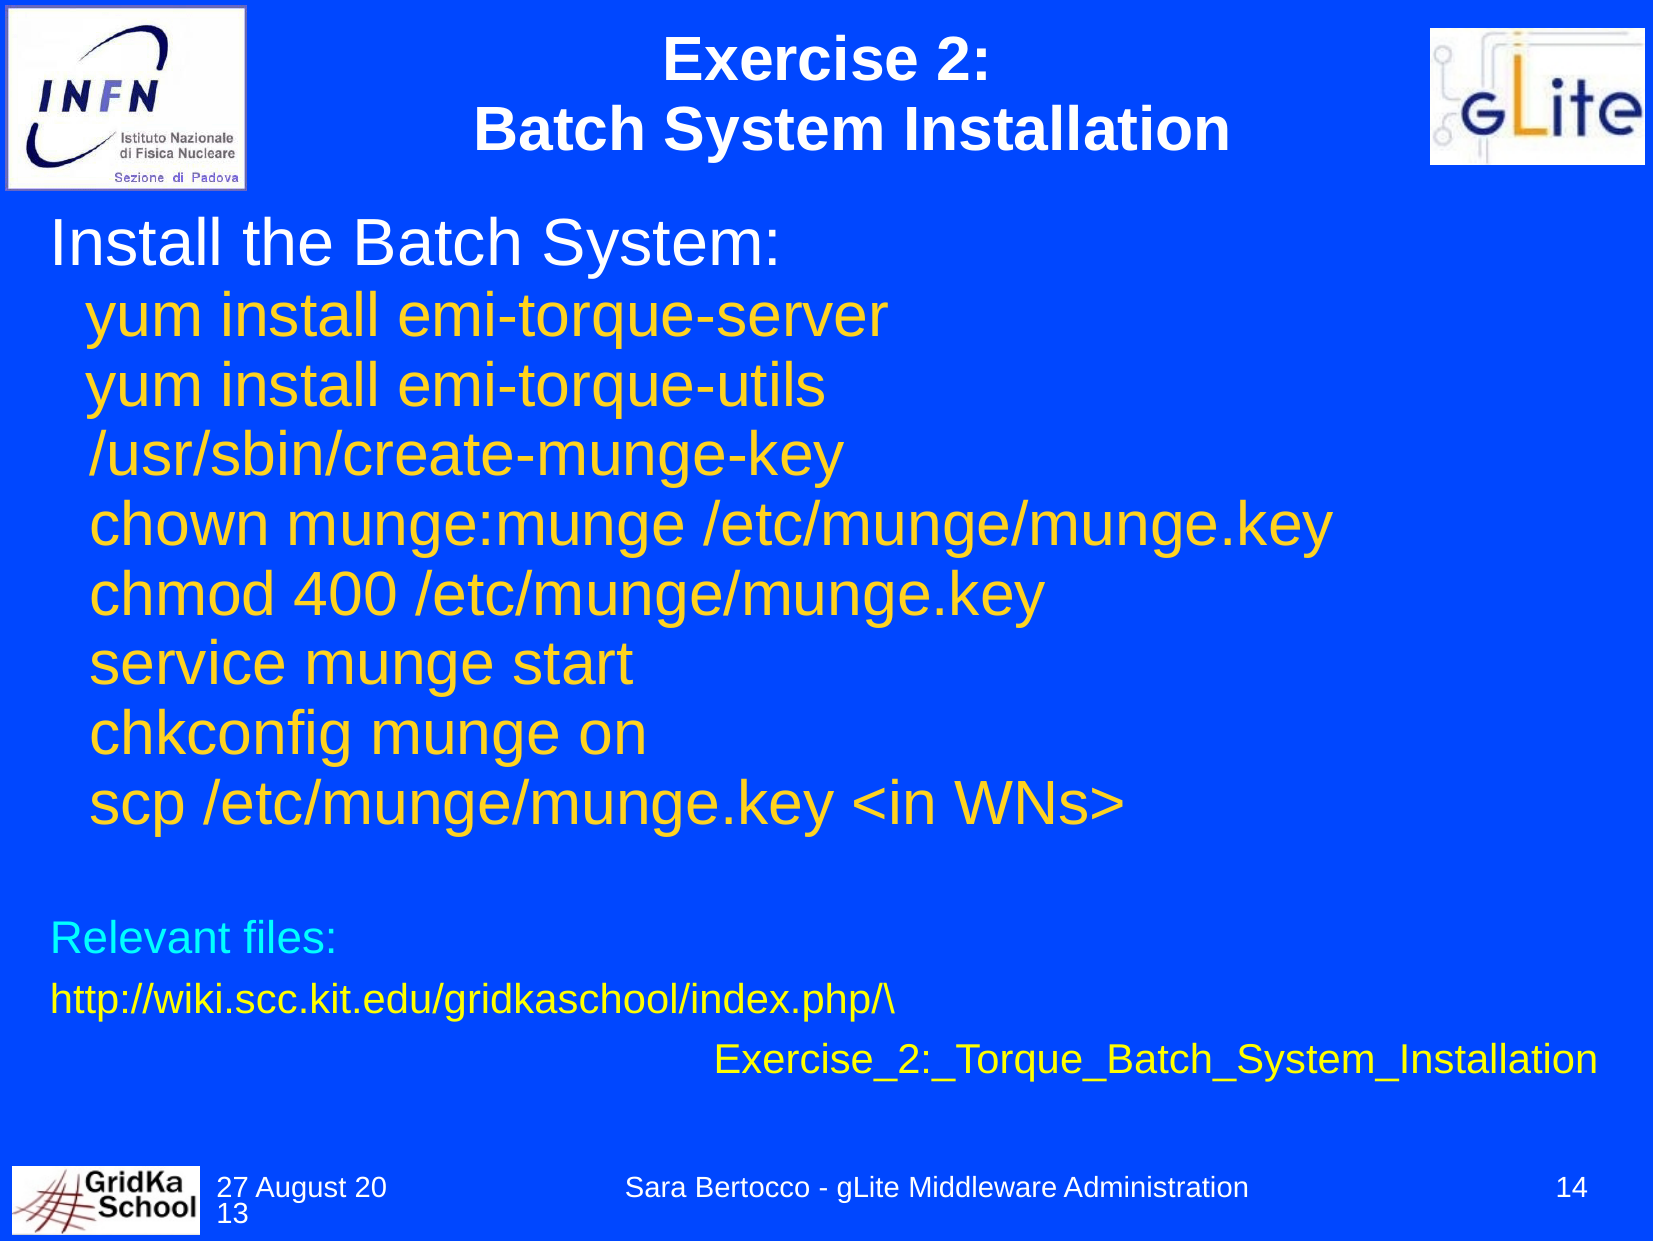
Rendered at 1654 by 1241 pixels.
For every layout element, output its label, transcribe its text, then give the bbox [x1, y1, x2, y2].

title Exercise 2: Batch System Installation [5, 0, 1645, 188]
picture [12, 1166, 200, 1235]
picture [1430, 28, 1645, 165]
picture [5, 5, 247, 191]
text_box Install the Batch System: yum install emi-torque-server yum install emi-torque-utils /usr/sbin/create-munge-key chown munge:munge /etc/munge/munge.key chmod 400 /etc/munge/munge.key service munge start chkconfig munge on scp /etc/munge/munge.key <in WNs> Relevant files: http://wiki.scc.kit.edu/gridkaschool/index.php/\ Exercise_2:_Torque_Batch_System_Installation [0, 197, 1614, 1091]
